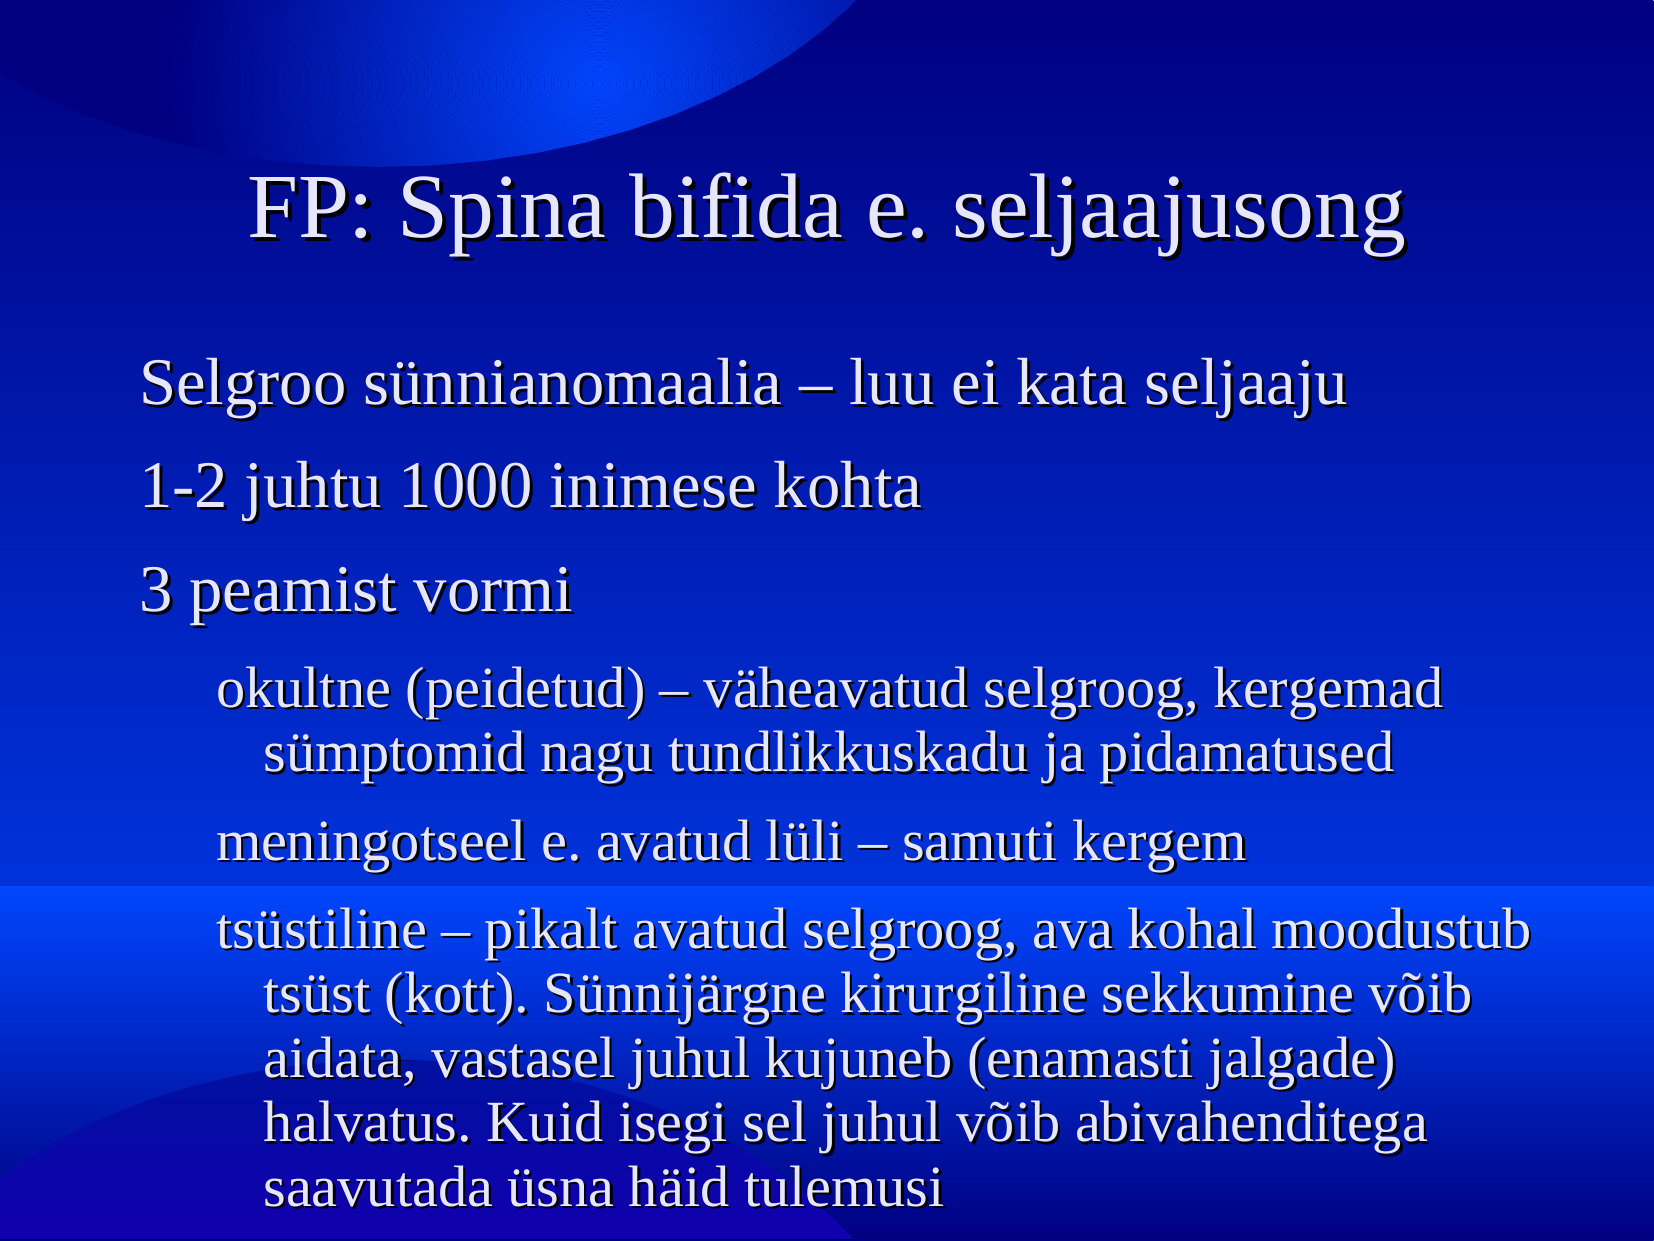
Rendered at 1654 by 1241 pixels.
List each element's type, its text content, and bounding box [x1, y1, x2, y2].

list Selgroo sünnianomaalia – luu ei kata seljaaju 1-2 juhtu 1000 inimese kohta 3 peamist vormi okultne (peidetud) – väheavatud selgroog, kergemad sümptomid nagu tundlikkuskadu ja pidamatused meningotseel e. avatud lüli – samuti kergem tsüstiline – pikalt avatud selgroog, ava kohal moodustub tsüst (kott). Sünnijärgne kirurgiline sekkumine võib aidata, vastasel juhul kujuneb (enamasti jalgade) halvatus. Kuid isegi sel juhul võib abivahenditega saavutada üsna häid tulemusi [121, 344, 1534, 1220]
title FP: Spina bifida e. seljaajusong [121, 102, 1534, 311]
